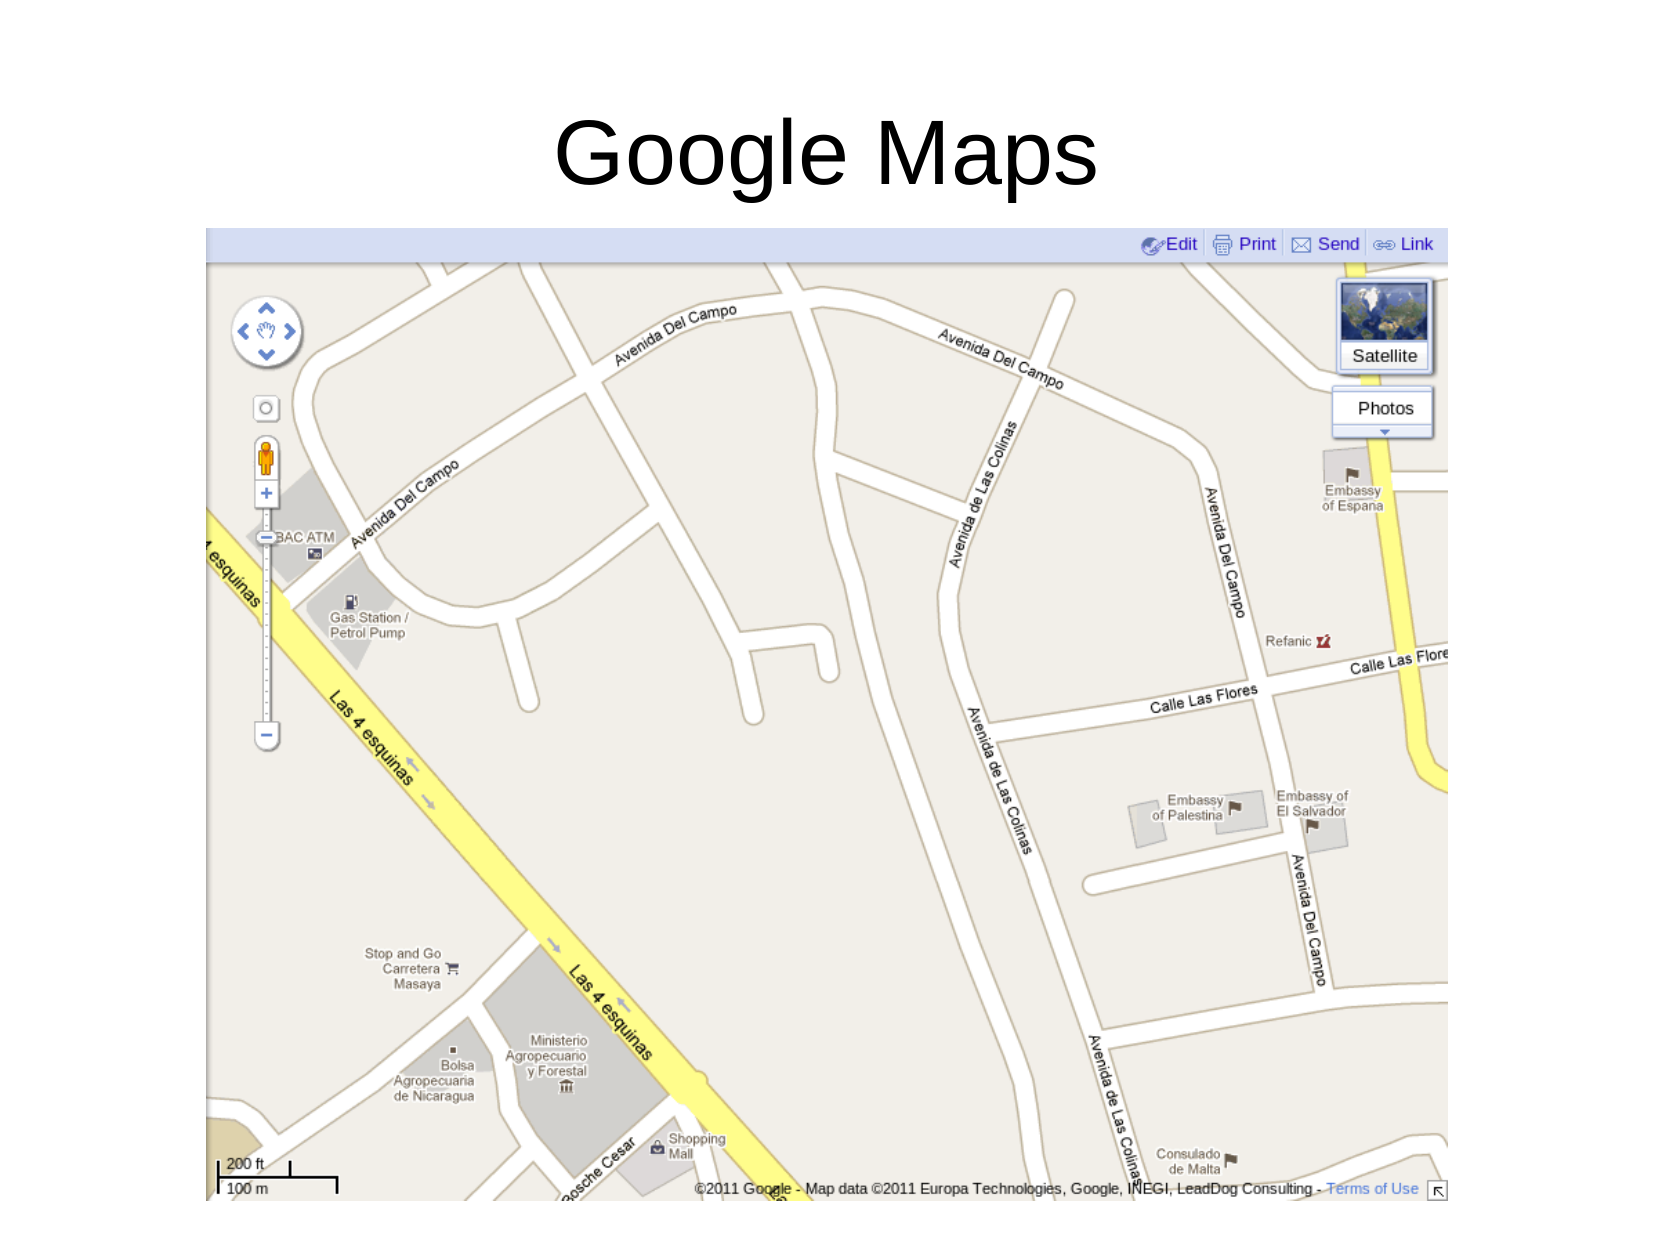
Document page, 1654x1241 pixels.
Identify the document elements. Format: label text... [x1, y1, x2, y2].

title Google Maps [82, 49, 1571, 257]
picture [206, 228, 1448, 1201]
